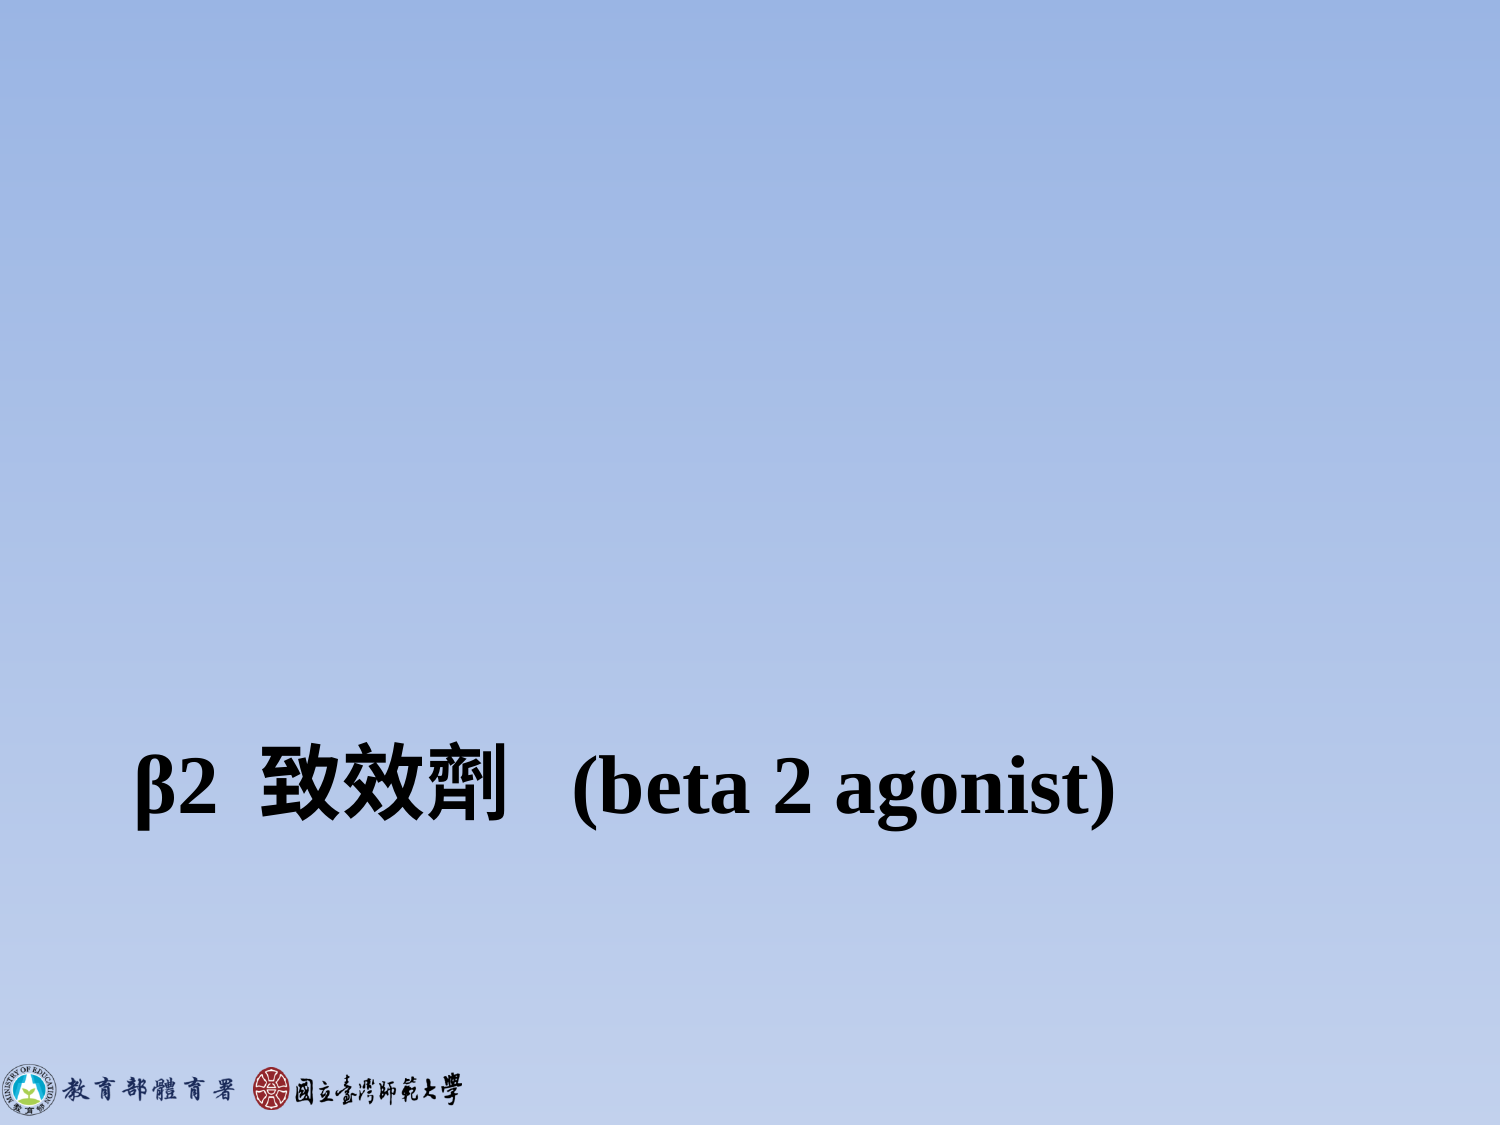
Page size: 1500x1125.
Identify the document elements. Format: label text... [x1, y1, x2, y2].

title β2 致效劑 (beta 2 agonist) [118, 722, 1394, 947]
